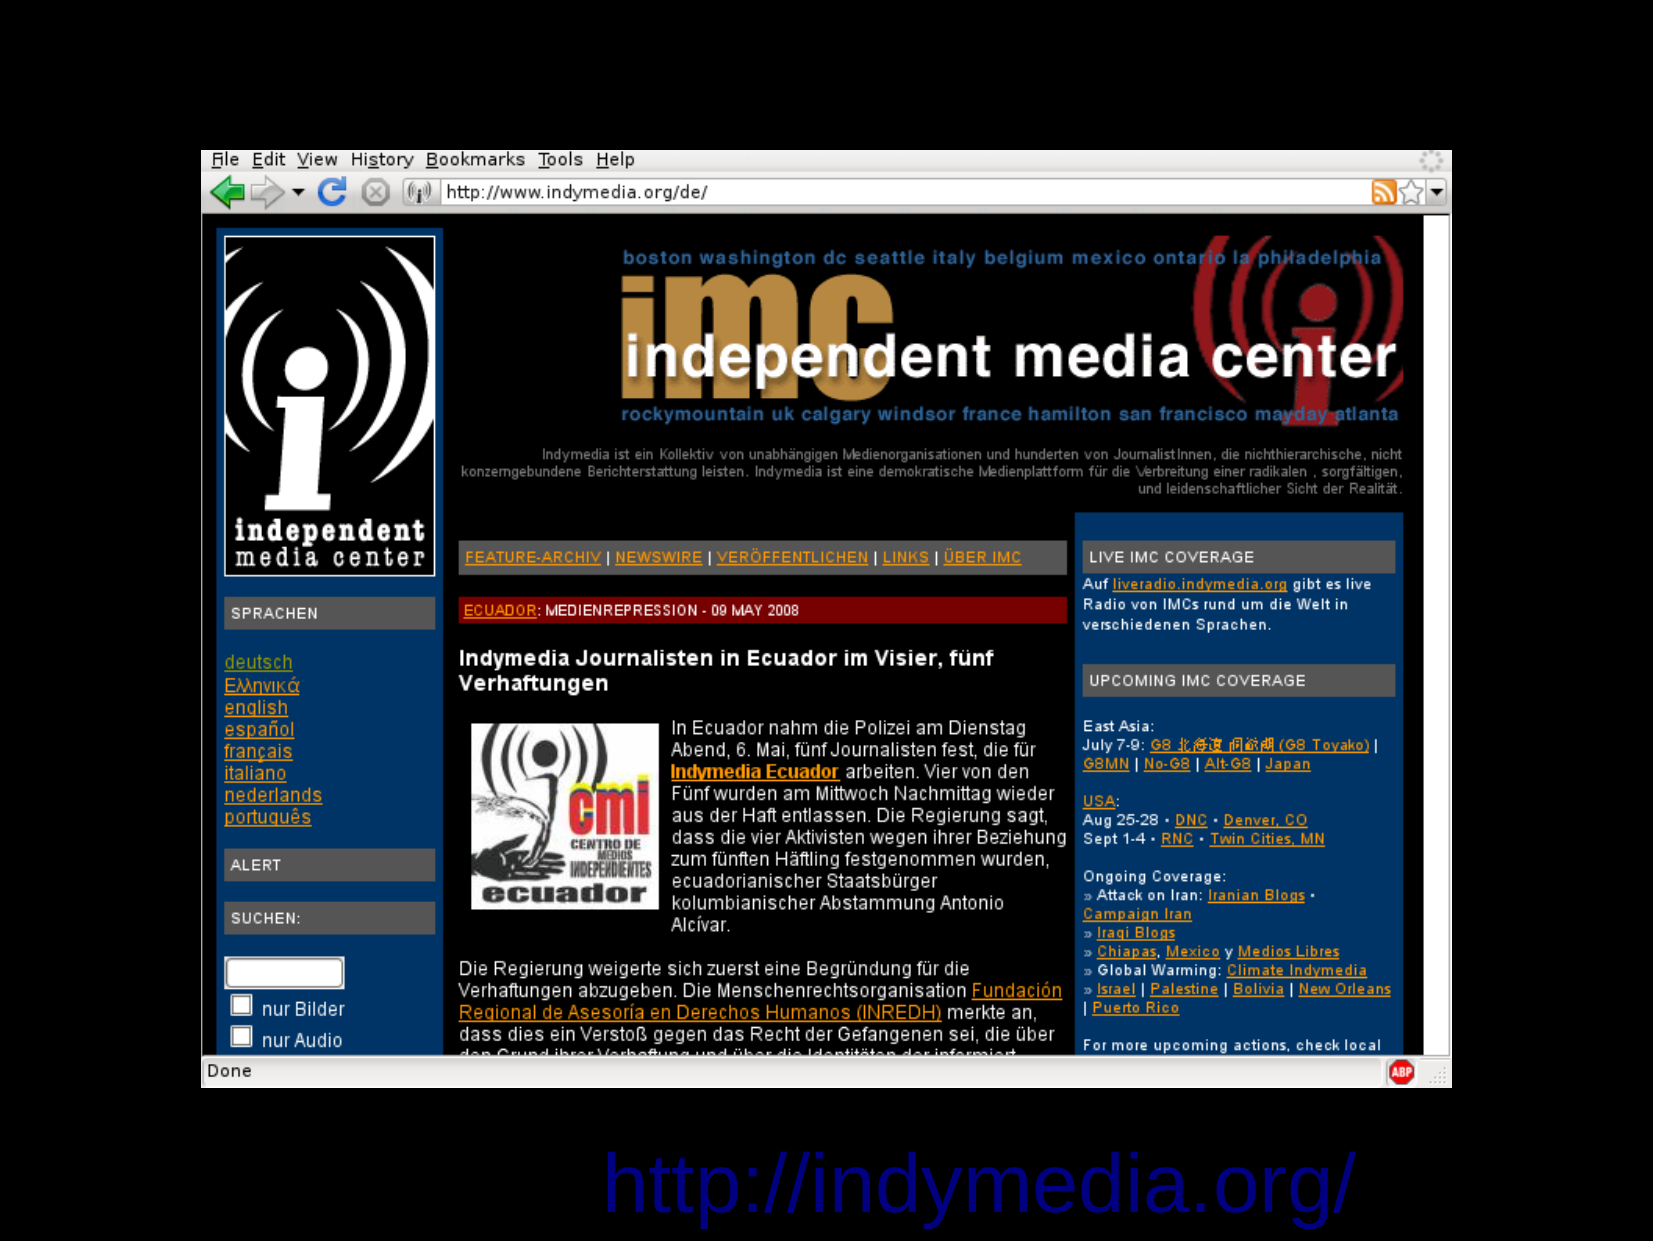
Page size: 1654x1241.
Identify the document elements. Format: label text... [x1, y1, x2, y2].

picture [201, 150, 1452, 1088]
text_box http://indymedia.org/ [587, 1130, 1388, 1238]
